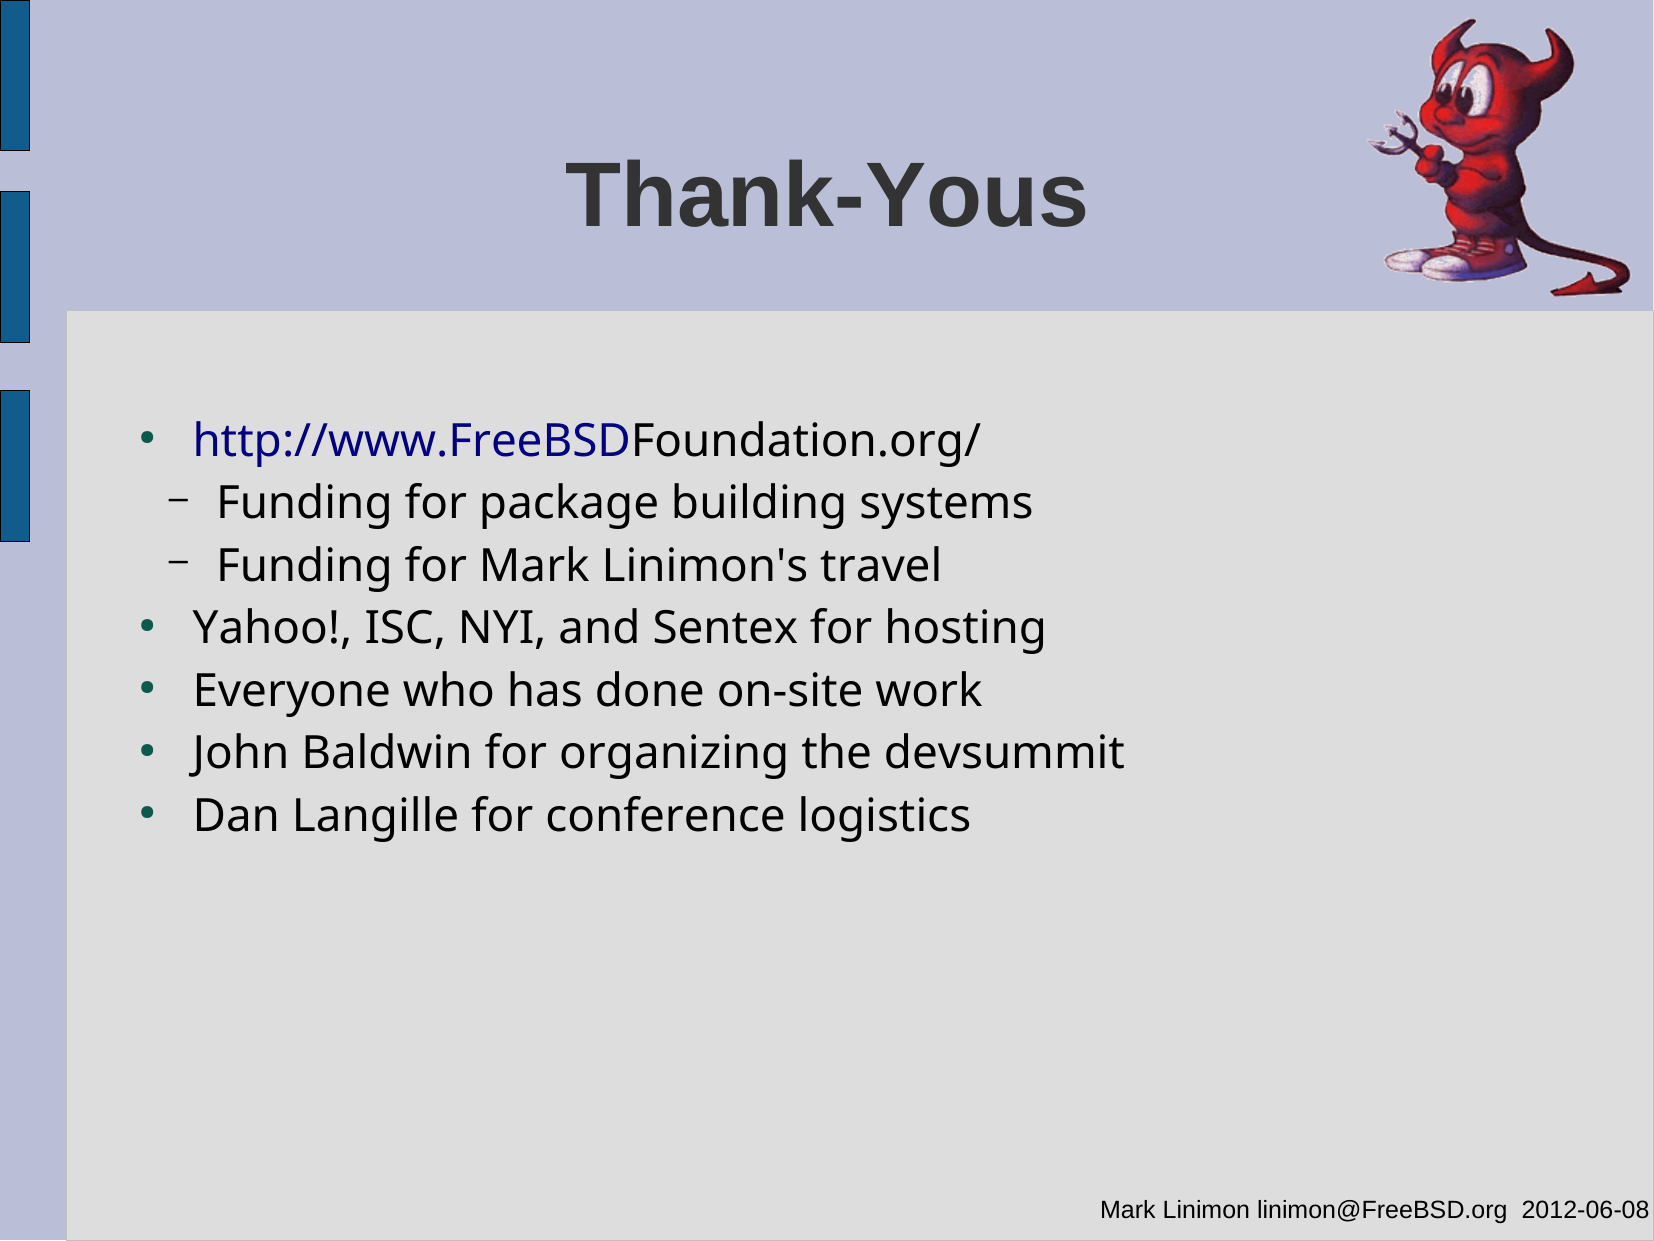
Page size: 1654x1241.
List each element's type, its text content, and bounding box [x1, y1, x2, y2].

text_box Mark Linimon linimon@FreeBSD.org 2012-06-08 [1100, 1195, 1639, 1225]
picture [1361, 14, 1635, 300]
title Thank-Yous [121, 91, 1361, 299]
list http://www.FreeBSDFoundation.org/ Funding for package building systems Funding for Mark Linimon's travel Yahoo!, ISC, NYI, and Sentex for hosting Everyone who has done on-site work John Baldwin for organizing the devsummit Dan Langille for conference logistics [121, 344, 1534, 1127]
